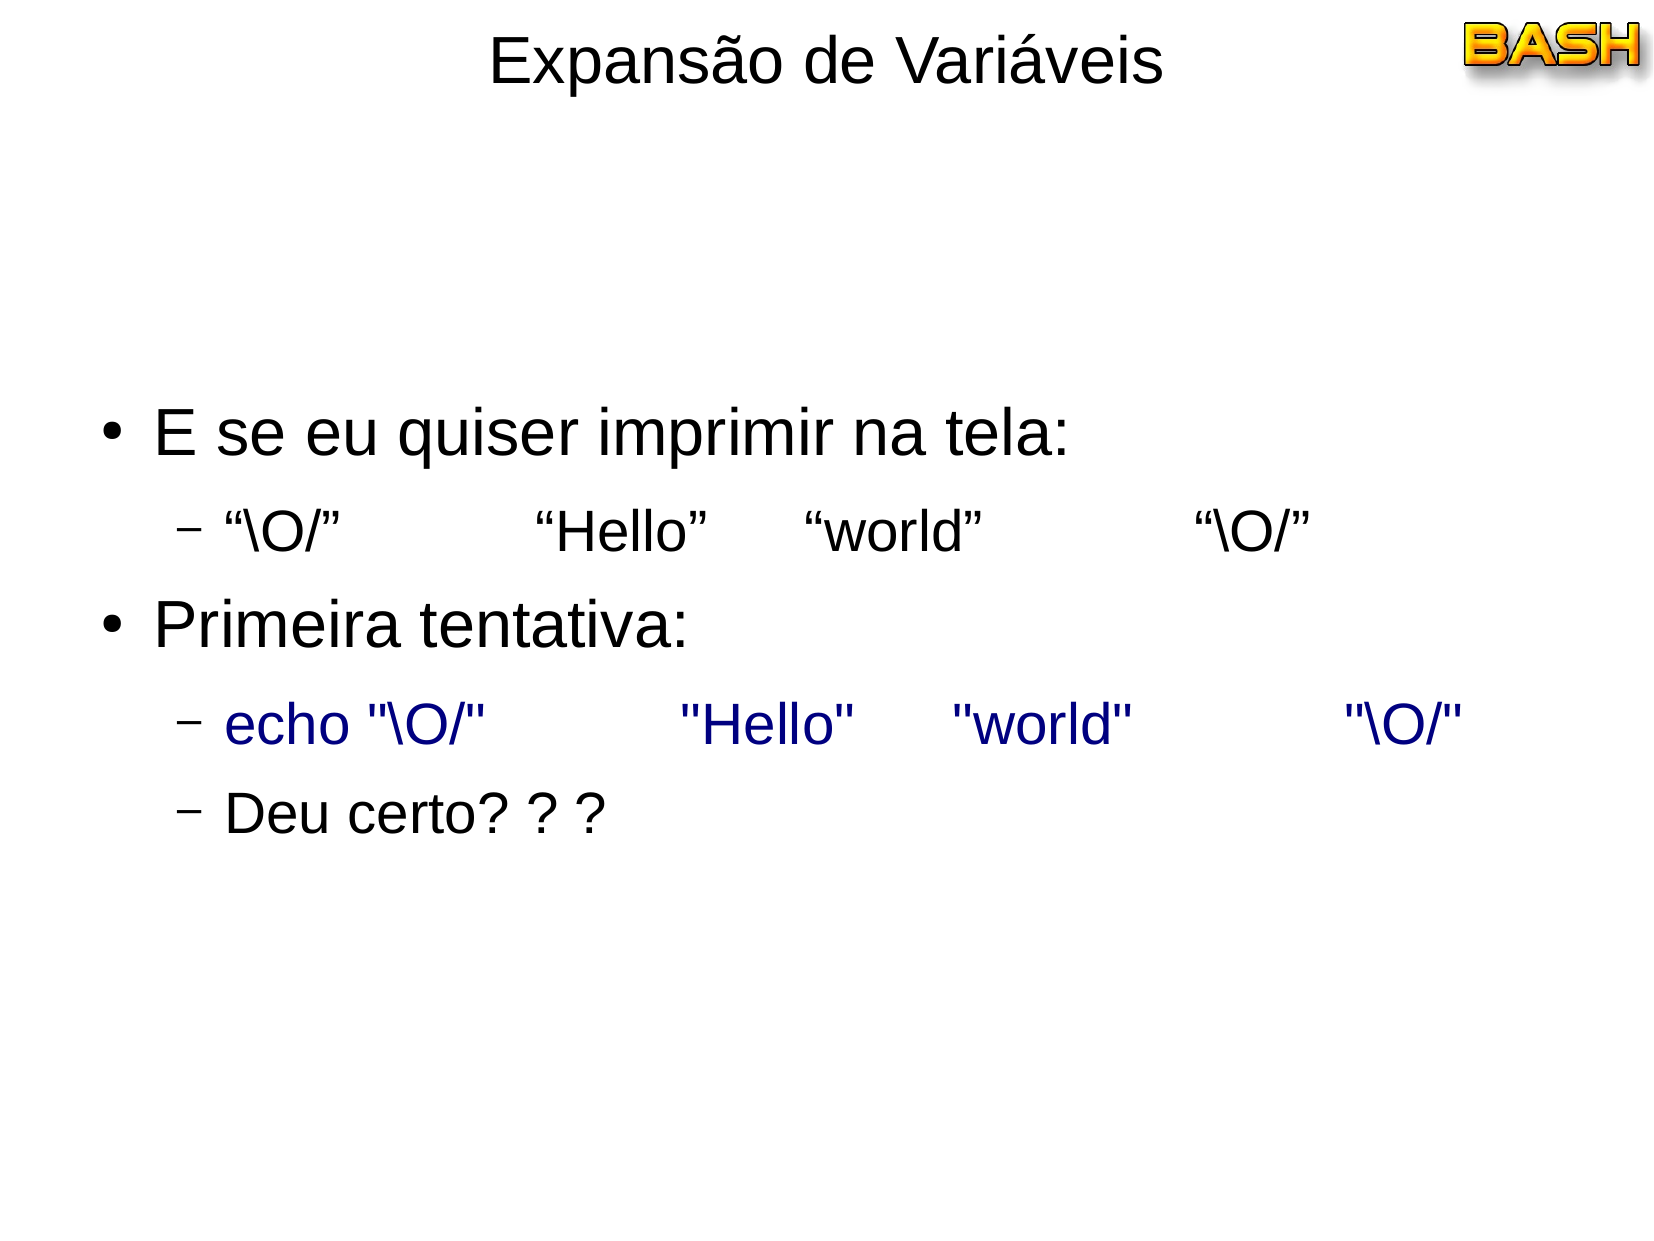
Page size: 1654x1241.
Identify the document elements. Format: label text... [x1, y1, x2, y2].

picture [1450, 0, 1654, 96]
list E se eu quiser imprimir na tela: “\O/” “Hello” “world” “\O/” Primeira tentativa: echo "\O/" "Hello" "world" "\O/" Deu certo? ? ? [82, 394, 1571, 846]
title Expansão de Variáveis [82, 22, 1571, 98]
